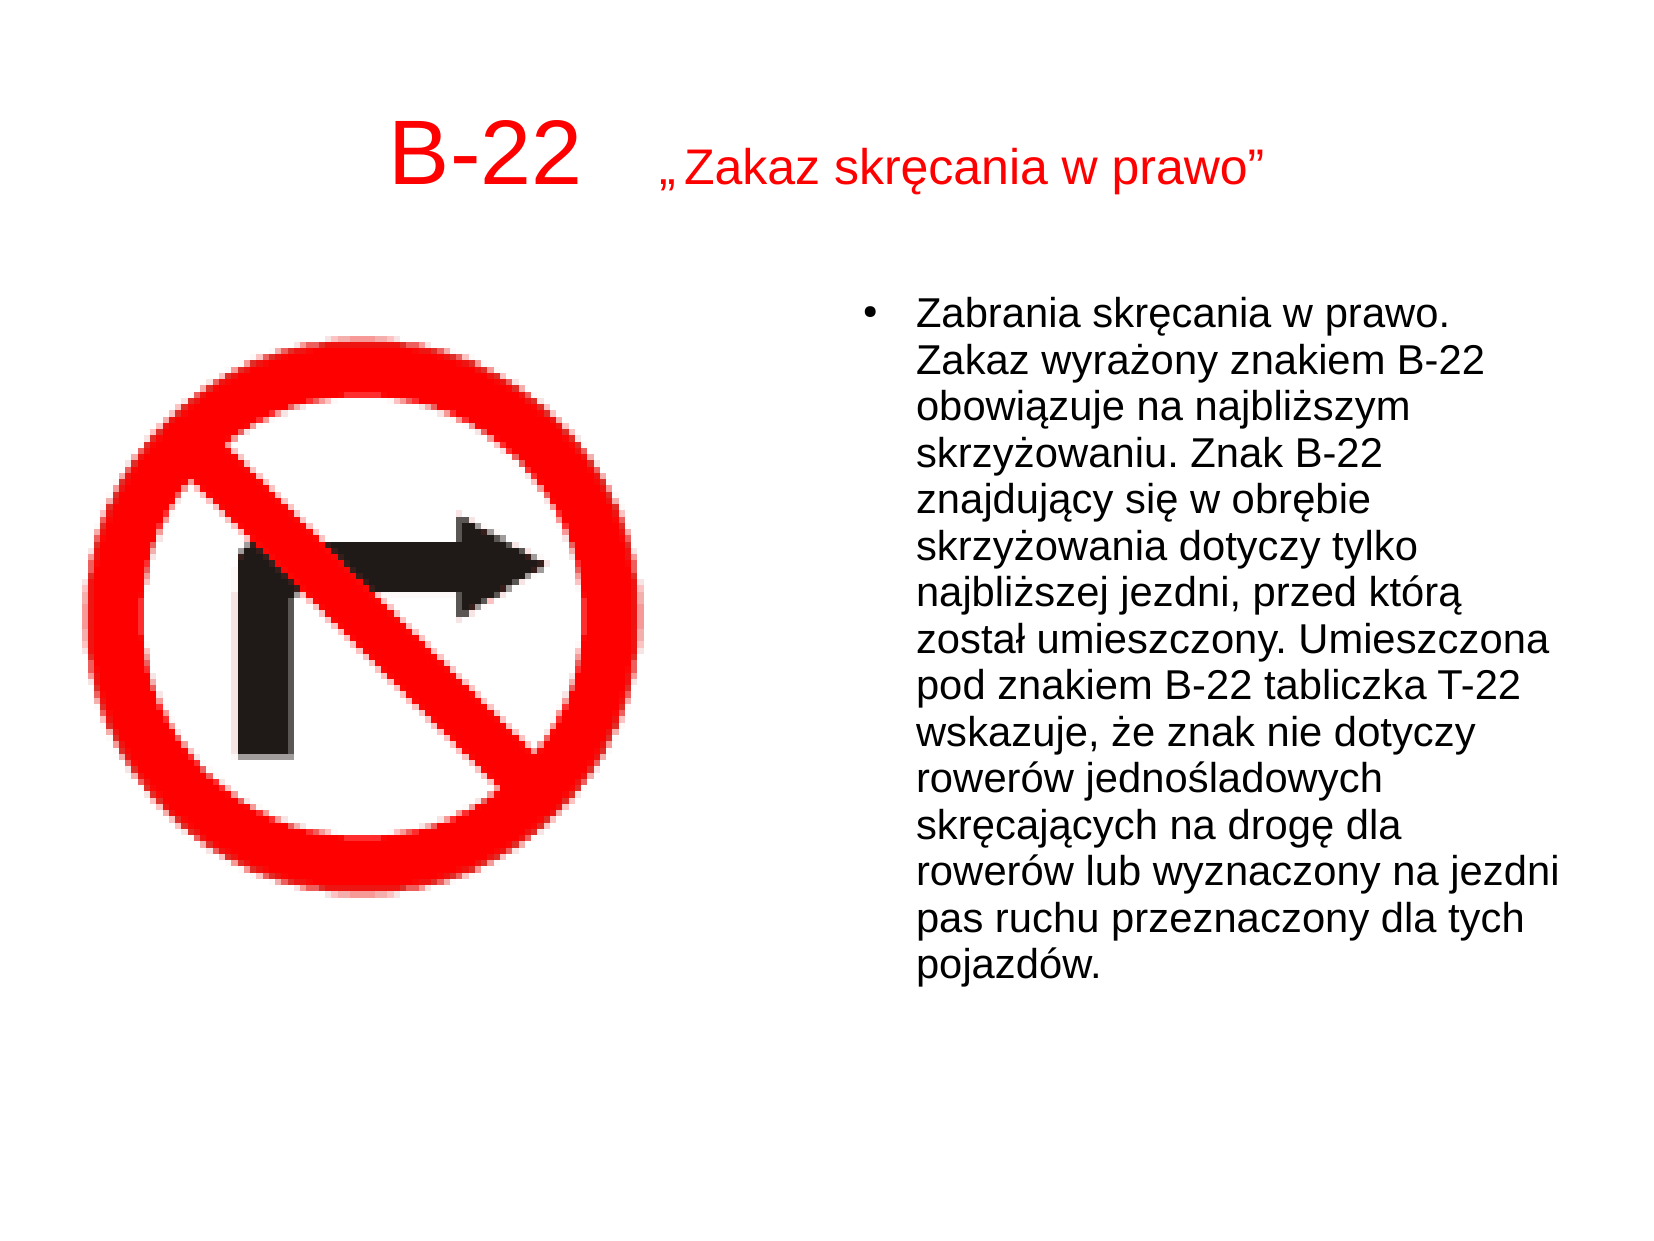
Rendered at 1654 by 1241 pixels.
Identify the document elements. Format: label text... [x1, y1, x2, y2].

title B-22 „ Zakaz skręcania w prawo” [82, 56, 1571, 250]
picture [82, 336, 644, 898]
list Zabrania skręcania w prawo. Zakaz wyrażony znakiem B-22 obowiązuje na najbliższym skrzyżowaniu. Znak B-22 znajdujący się w obrębie skrzyżowania dotyczy tylko najbliższej jezdni, przed którą został umieszczony. Umieszczona pod znakiem B-22 tabliczka T-22 wskazuje, że znak nie dotyczy rowerów jednośladowych skręcających na drogę dla rowerów lub wyznaczony na jezdni pas ruchu przeznaczony dla tych pojazdów. [845, 290, 1572, 1094]
